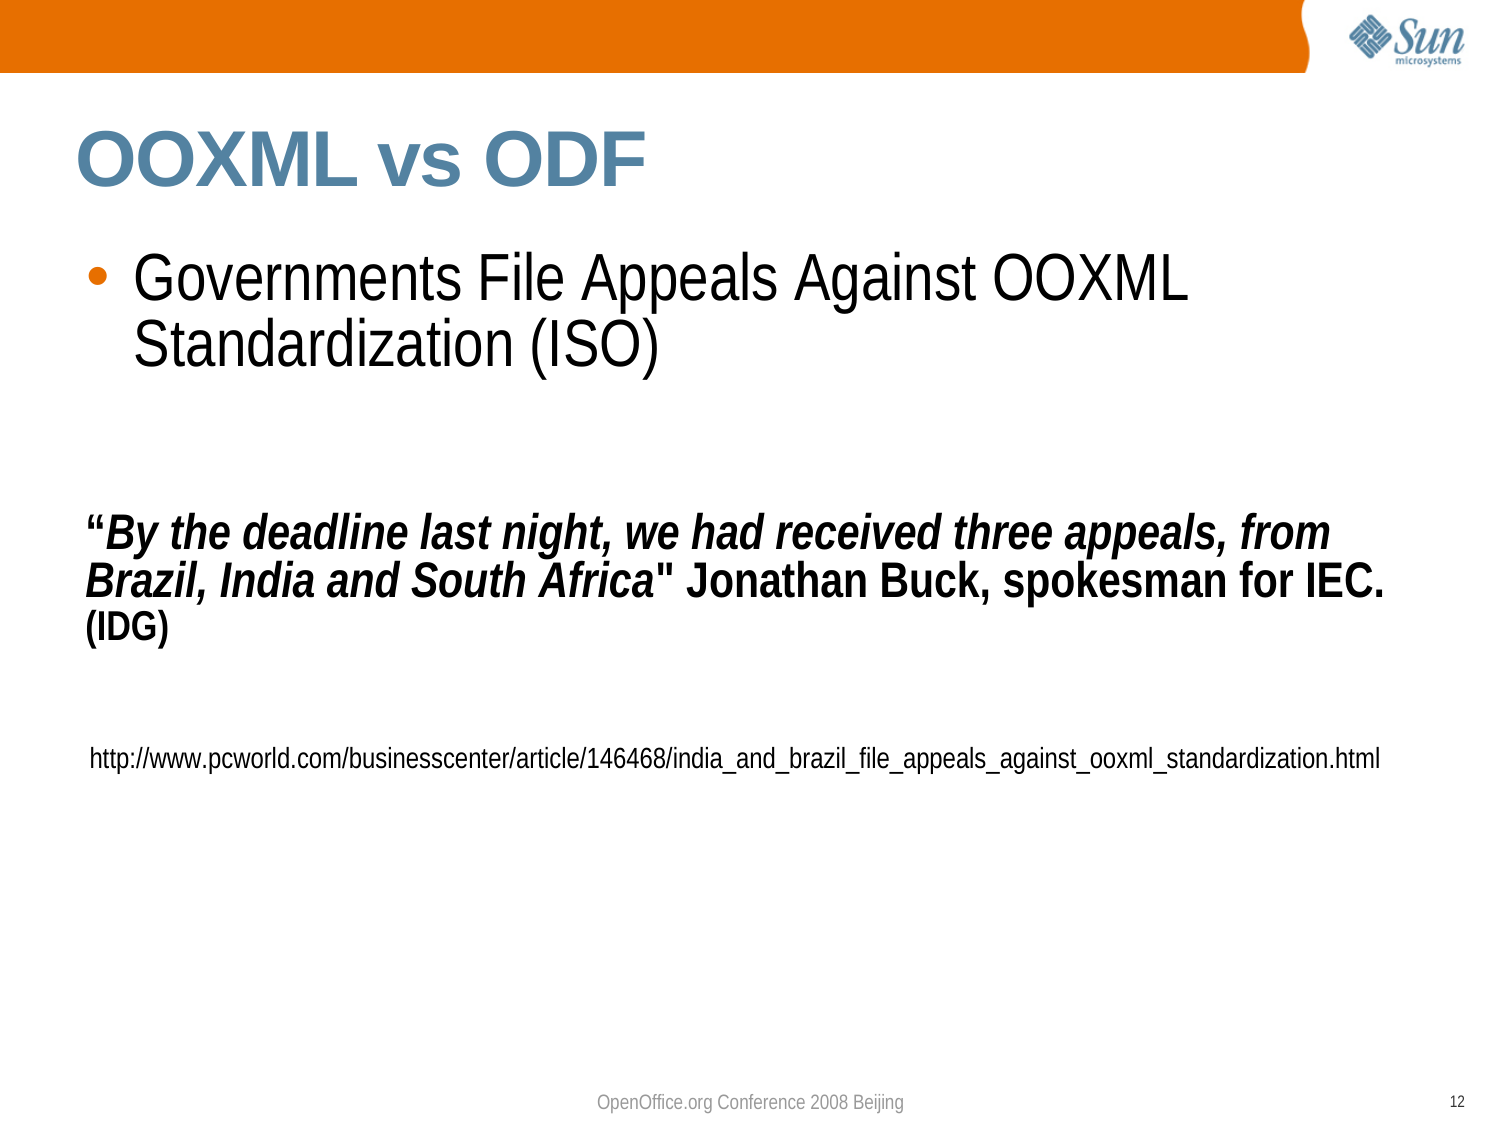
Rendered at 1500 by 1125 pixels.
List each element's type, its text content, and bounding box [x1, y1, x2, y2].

picture [0, 0, 1500, 73]
text_box http://www.pcworld.com/businesscenter/article/146468/india_and_brazil_file_appeals_against_ooxml_standardization.html [89, 745, 1500, 780]
list Governments File Appeals Against OOXML Standardization (ISO) [66, 248, 1378, 748]
text_box “By the deadline last night, we had received three appeals, from Brazil, India and South Africa" Jonathan Buck, spokesman for IEC. (IDG) [85, 510, 1421, 655]
title OOXML vs ODF [75, 123, 1437, 227]
